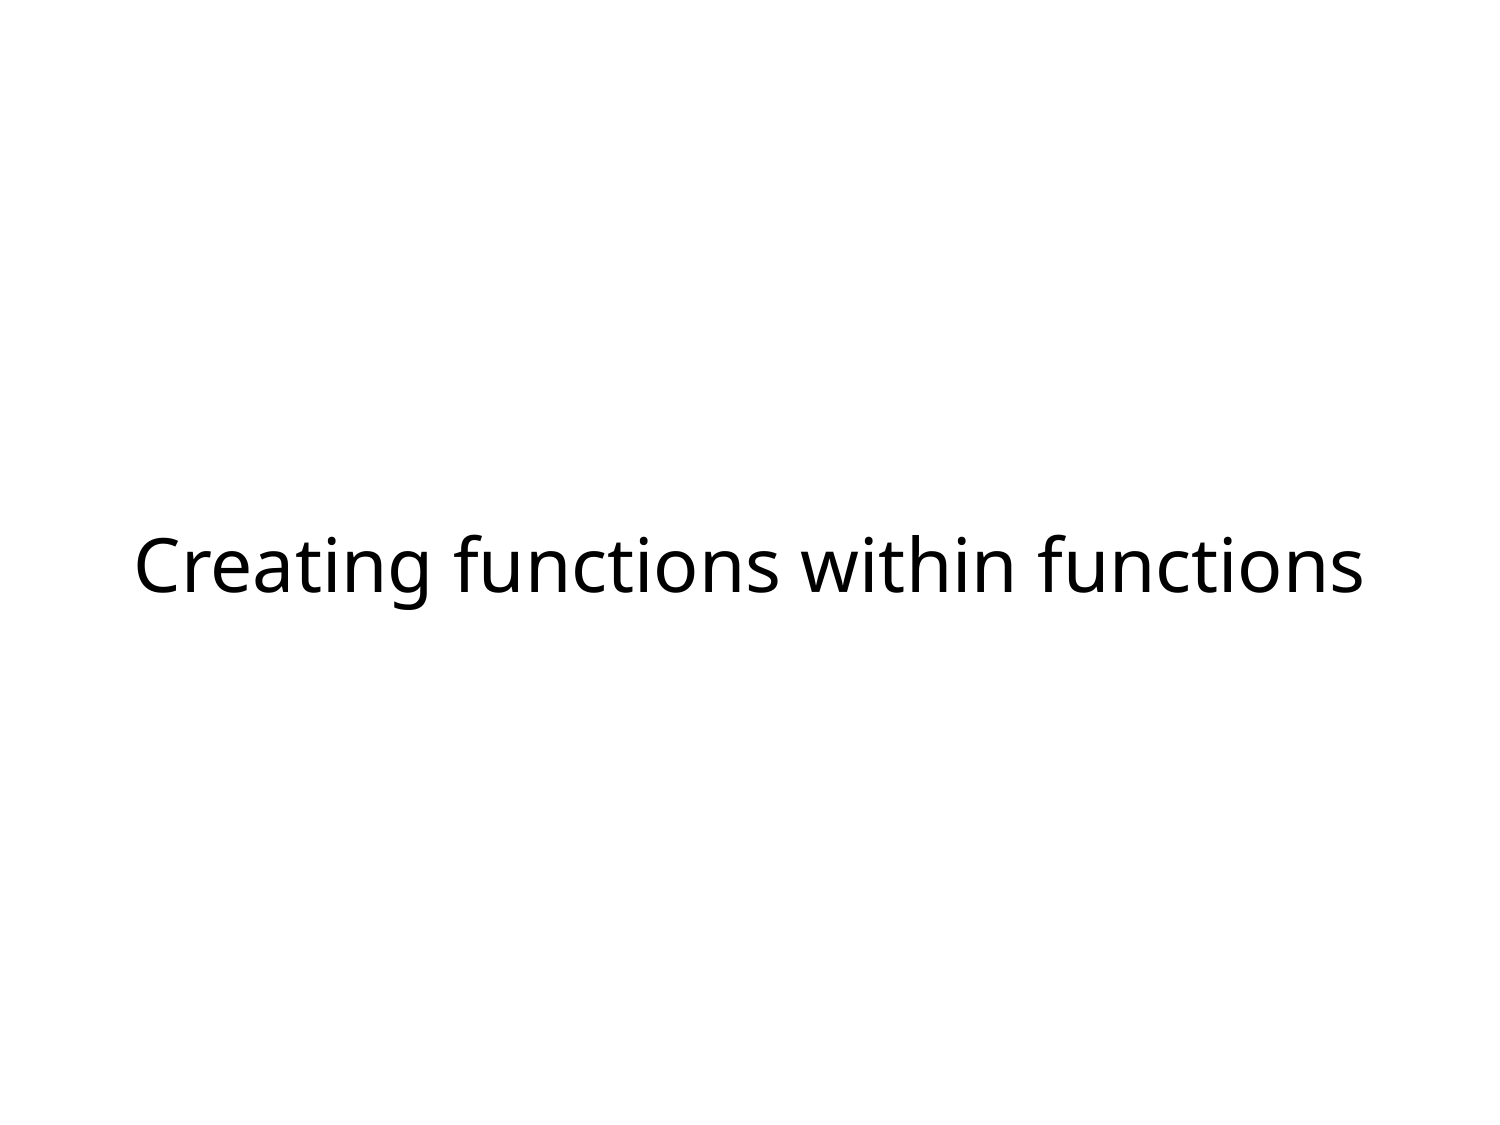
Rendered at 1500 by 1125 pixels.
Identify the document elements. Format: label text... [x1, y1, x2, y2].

title Creating functions within functions [51, 470, 1449, 655]
